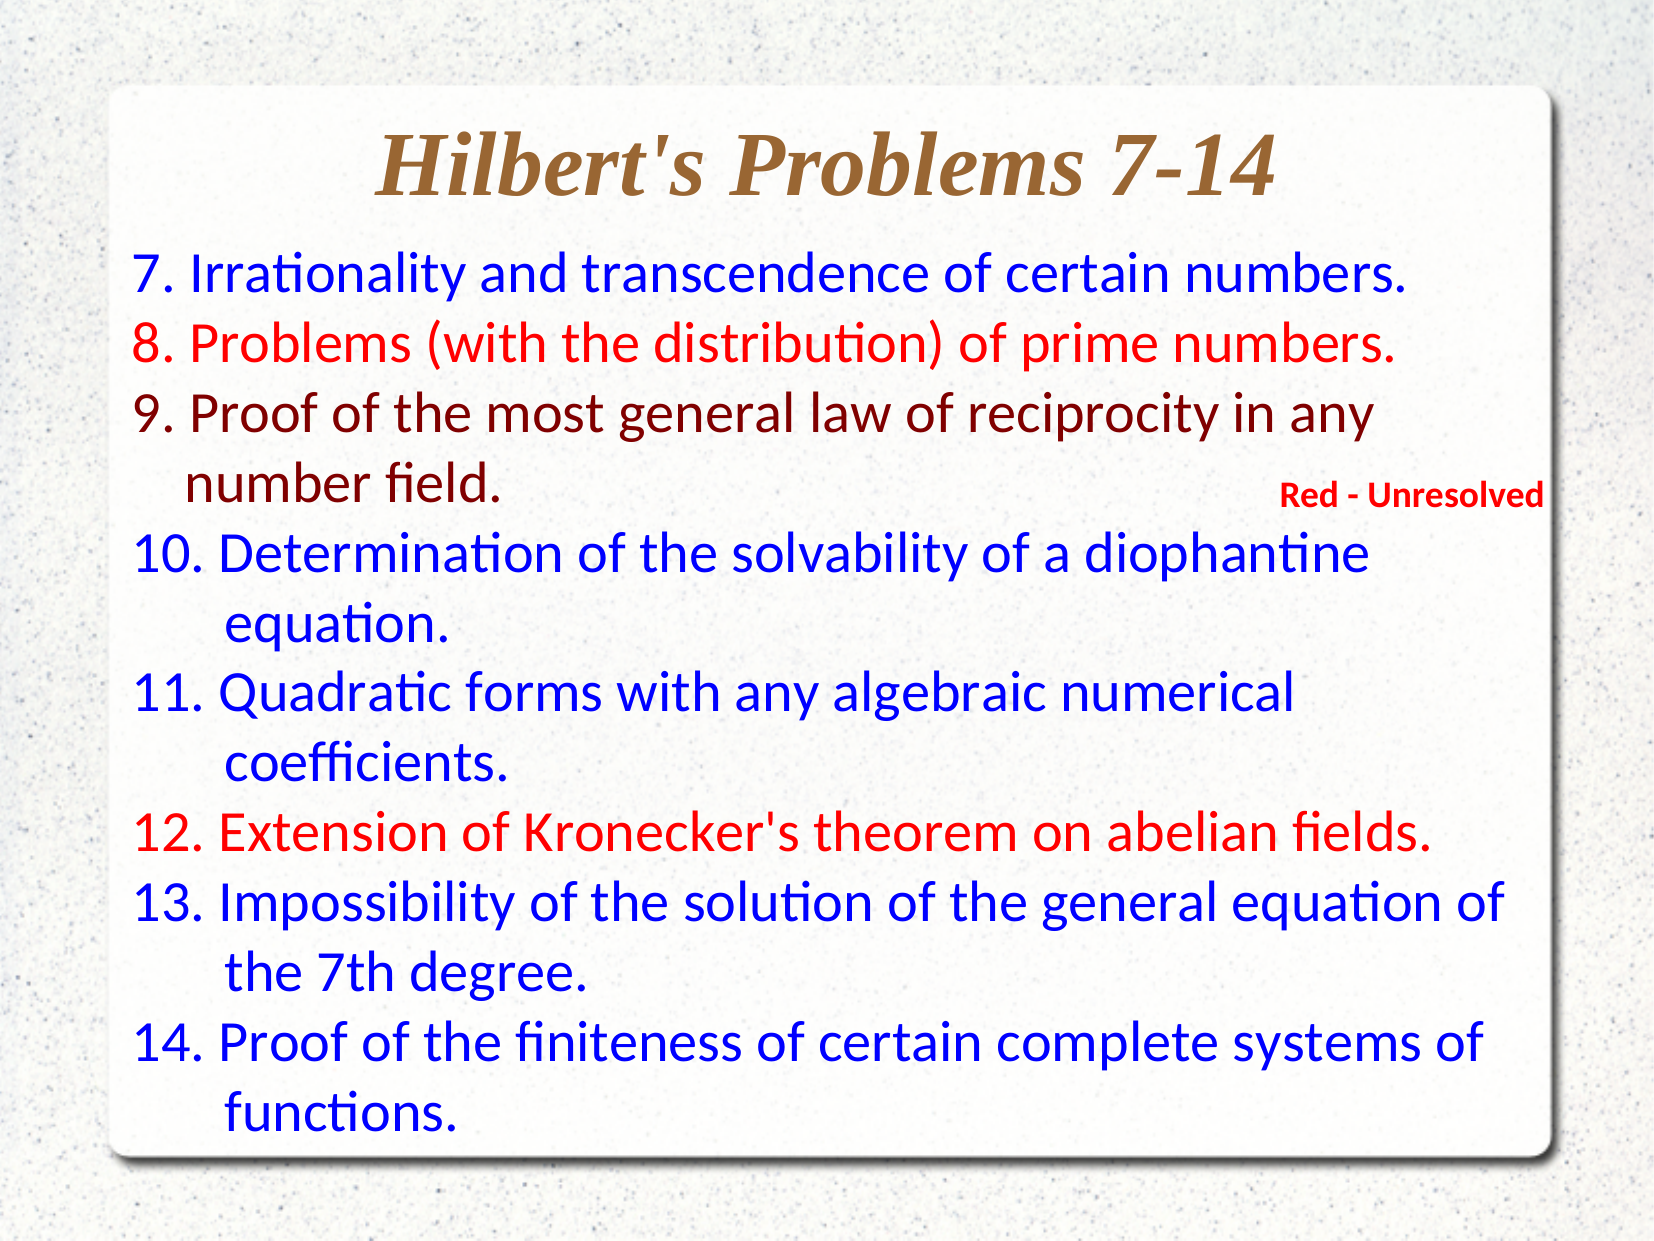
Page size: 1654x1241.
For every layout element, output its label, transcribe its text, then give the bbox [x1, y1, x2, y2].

title Hilbert's Problems 7-14 [118, 55, 1536, 263]
text_box Red - Unresolved [1264, 462, 1580, 524]
list 7. Irrationality and transcendence of certain numbers. 8. Problems (with the distribution) of prime numbers. 9. Proof of the most general law of reciprocity in any number field. 10. Determination of the solvability of a diophantine equation. 11. Quadratic forms with any algebraic numerical coefficients. 12. Extension of Kronecker's theorem on abelian fields. 13. Impossibility of the solution of the general equation of the 7th degree. 14. Proof of the finiteness of certain complete systems of functions. [131, 234, 1557, 1165]
